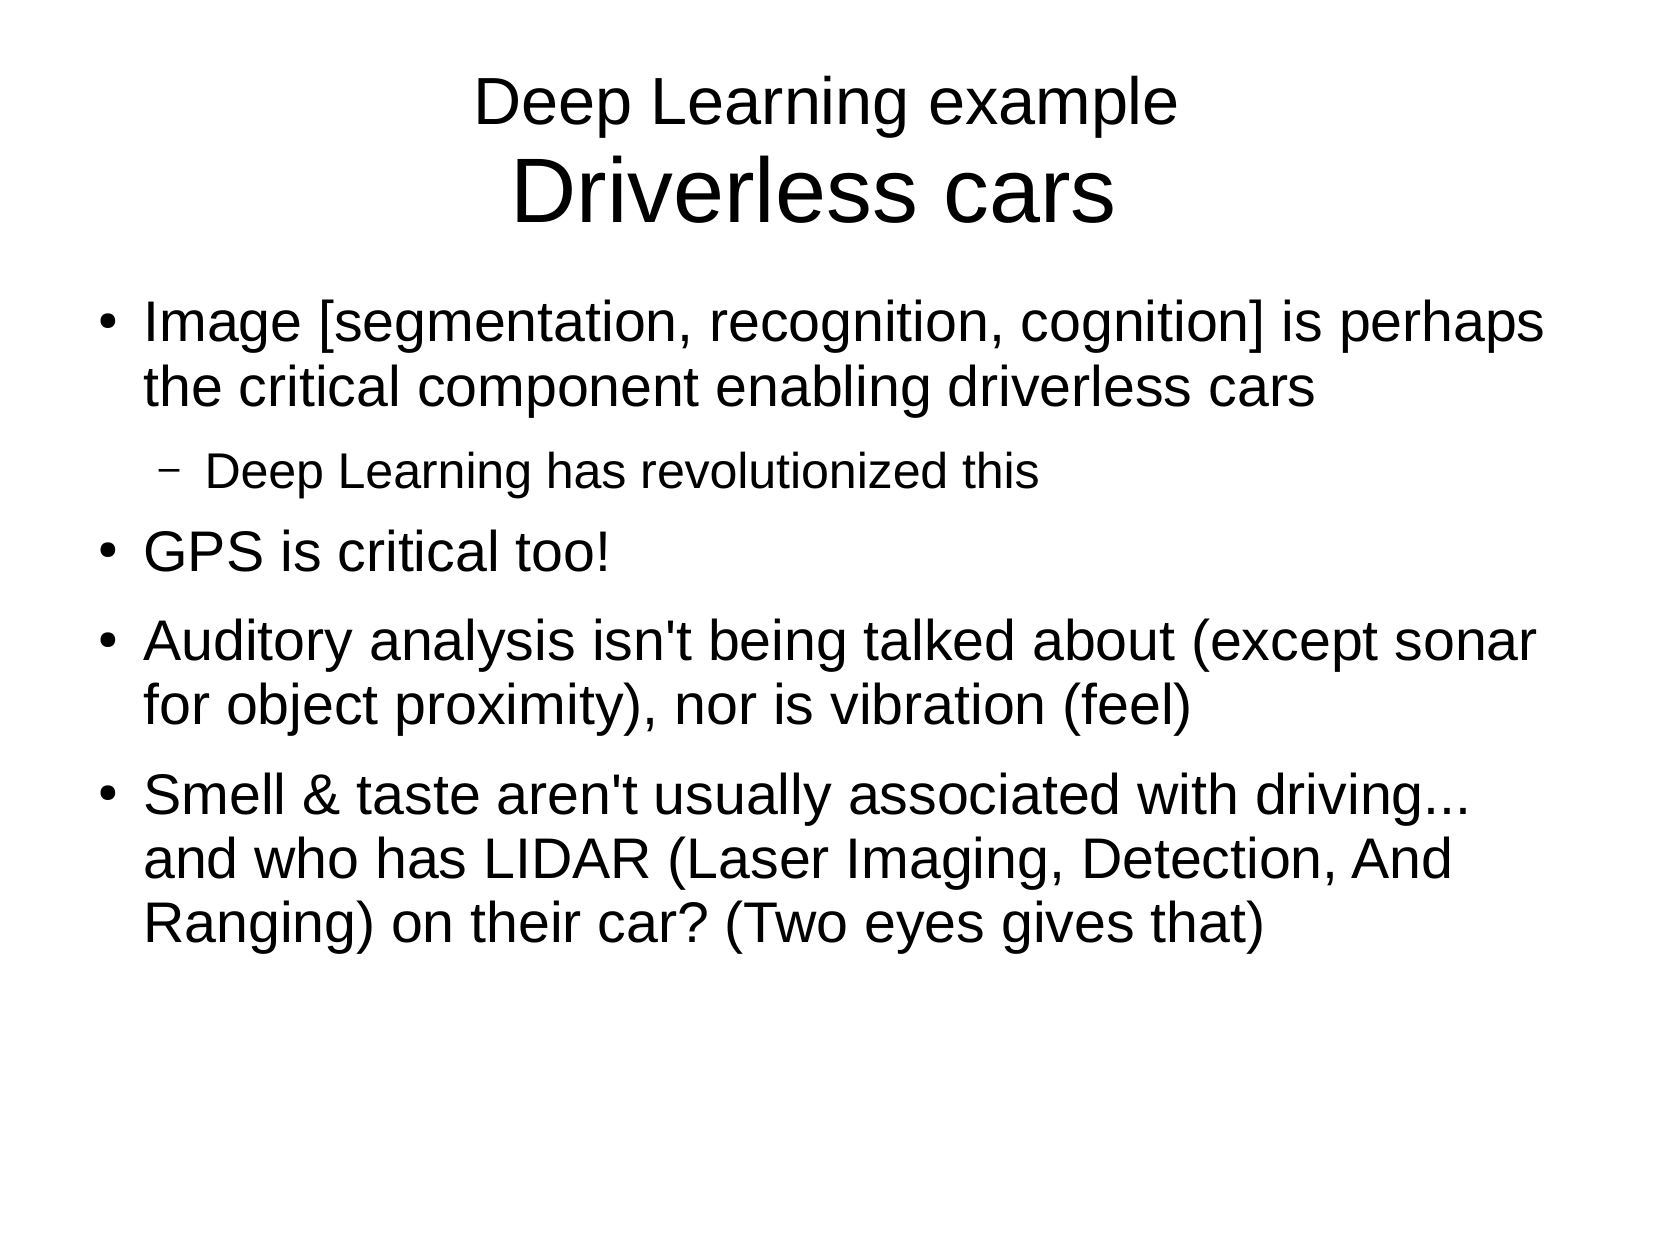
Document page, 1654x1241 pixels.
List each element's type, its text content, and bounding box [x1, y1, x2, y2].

title Deep Learning example Driverless cars [82, 49, 1571, 257]
list Image [segmentation, recognition, cognition] is perhaps the critical component enabling driverless cars Deep Learning has revolutionized this GPS is critical too! Auditory analysis isn't being talked about (except sonar for object proximity), nor is vibration (feel) Smell & taste aren't usually associated with driving... and who has LIDAR (Laser Imaging, Detection, And Ranging) on their car? (Two eyes gives that) [82, 290, 1571, 1010]
